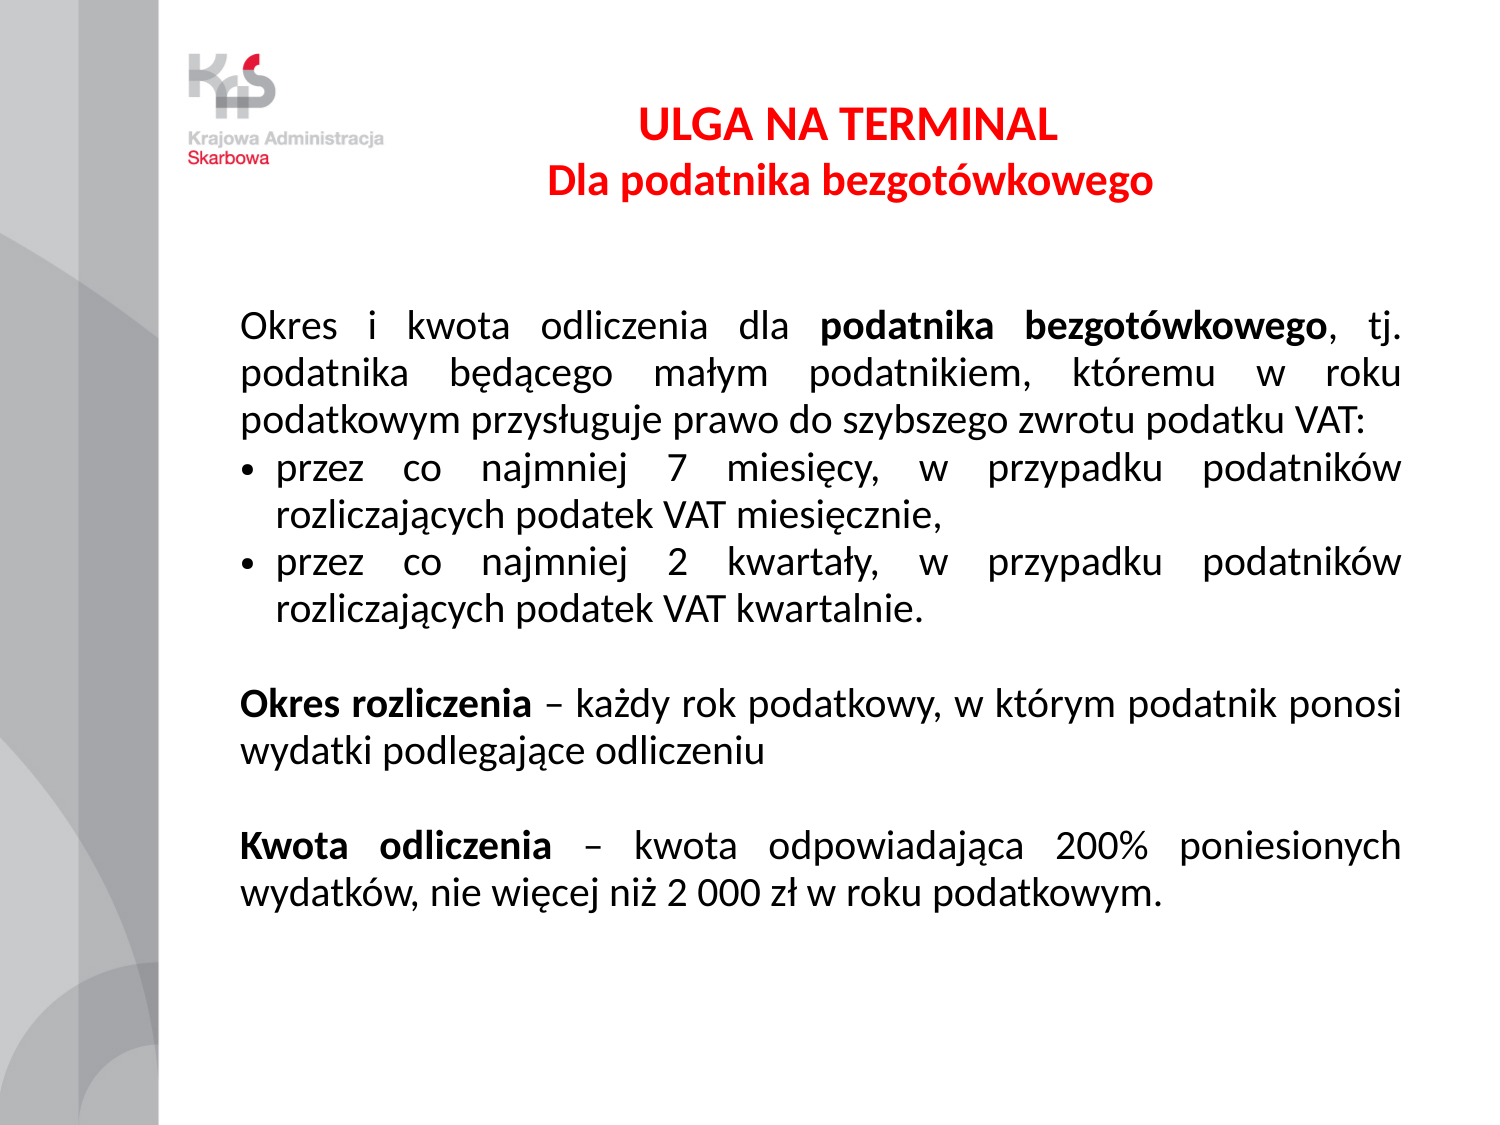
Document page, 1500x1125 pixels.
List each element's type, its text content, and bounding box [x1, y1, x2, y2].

title Ulga na terminal Dla podatnika bezgotówkowego [363, 59, 1349, 176]
picture [0, 0, 1500, 1125]
text_box Okres i kwota odliczenia dla podatnika bezgotówkowego, tj. podatnika będącego małym podatnikiem, któremu w roku podatkowym przysługuje prawo do szybszego zwrotu podatku VAT: przez co najmniej 7 miesięcy, w przypadku podatników rozliczających podatek VAT miesięcznie, przez co najmniej 2 kwartały, w przypadku podatników rozliczających podatek VAT kwartalnie. Okres rozliczenia – każdy rok podatkowy, w którym podatnik ponosi wydatki podlegające odliczeniu Kwota odliczenia – kwota odpowiadająca 200% poniesionych wydatków, nie więcej niż 2 000 zł w roku podatkowym. [225, 295, 1418, 925]
